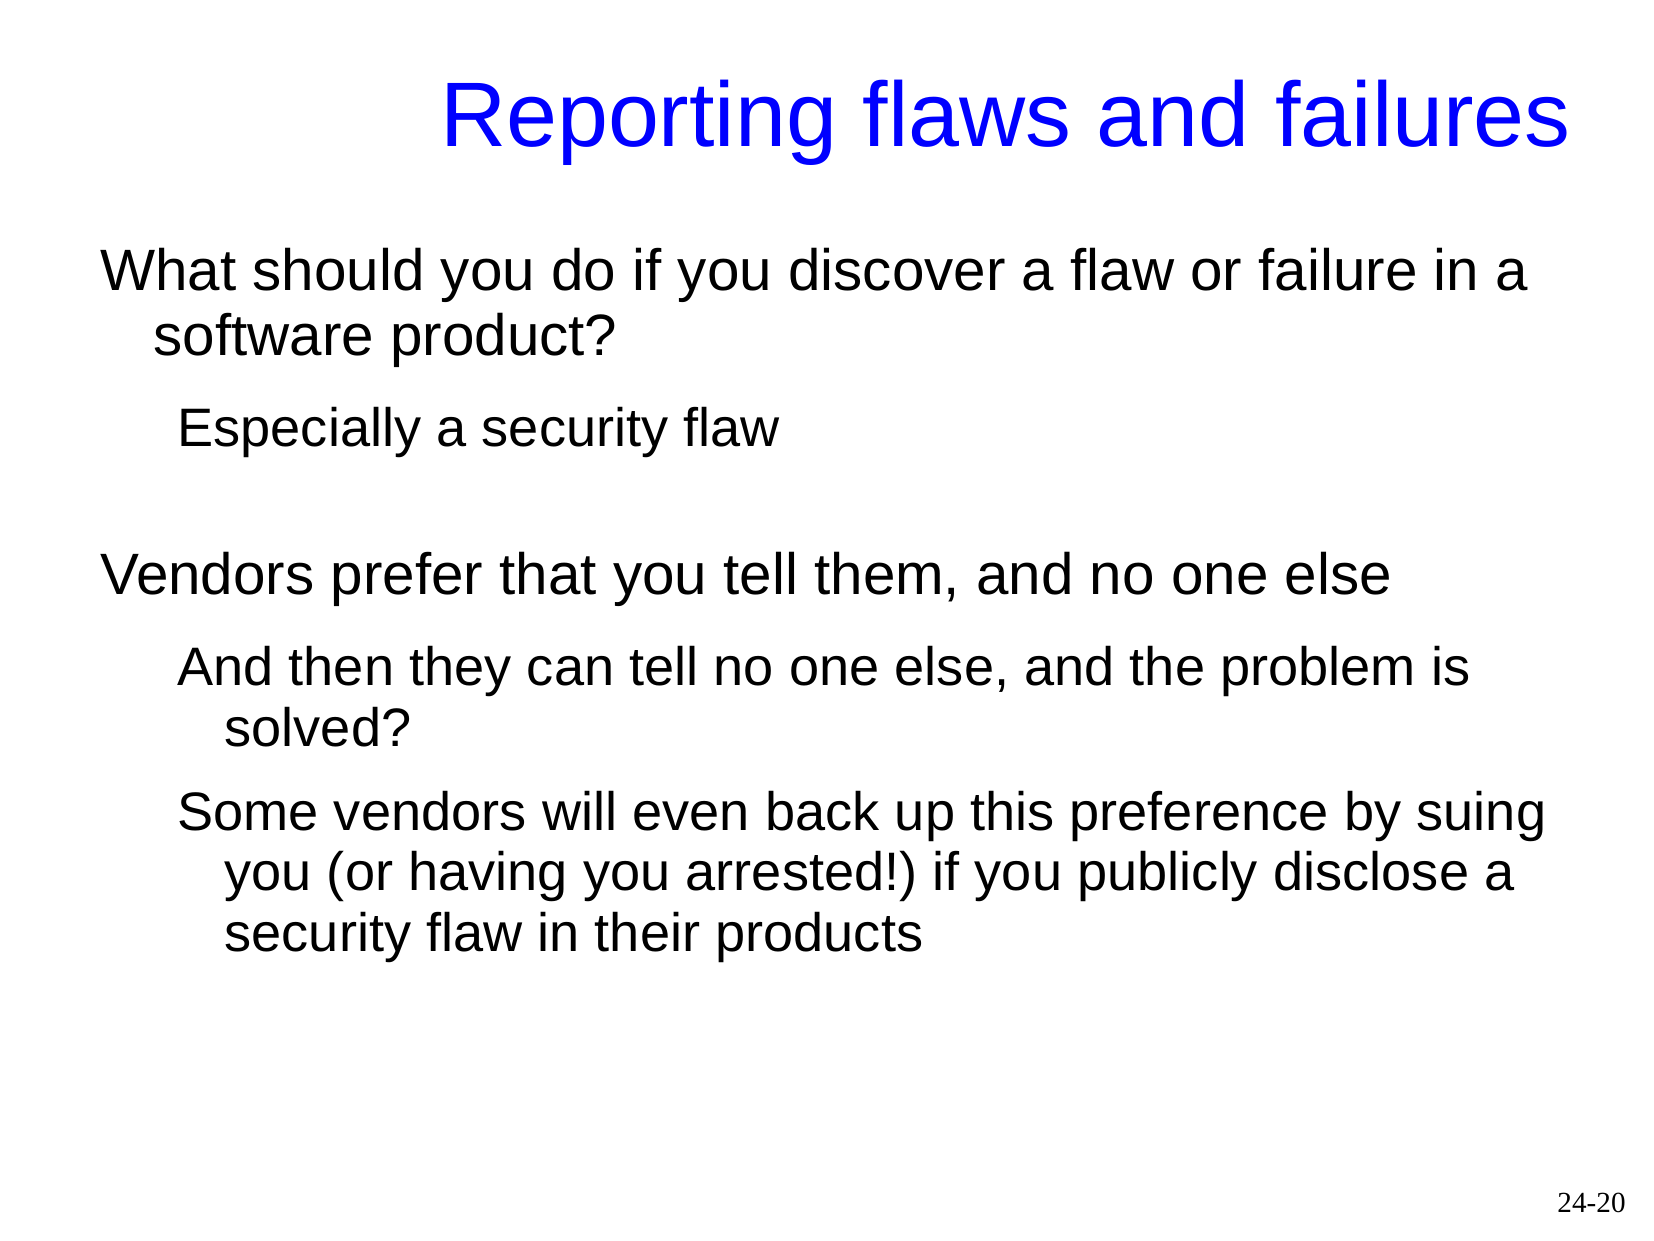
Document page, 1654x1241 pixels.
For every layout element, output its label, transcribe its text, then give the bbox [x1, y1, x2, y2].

list What should you do if you discover a flaw or failure in a software product? Especially a security flaw Vendors prefer that you tell them, and no one else And then they can tell no one else, and the problem is solved? Some vendors will even back up this preference by suing you (or having you arrested!) if you publicly disclose a security flaw in their products [82, 237, 1571, 1156]
title Reporting flaws and failures [84, 18, 1573, 211]
